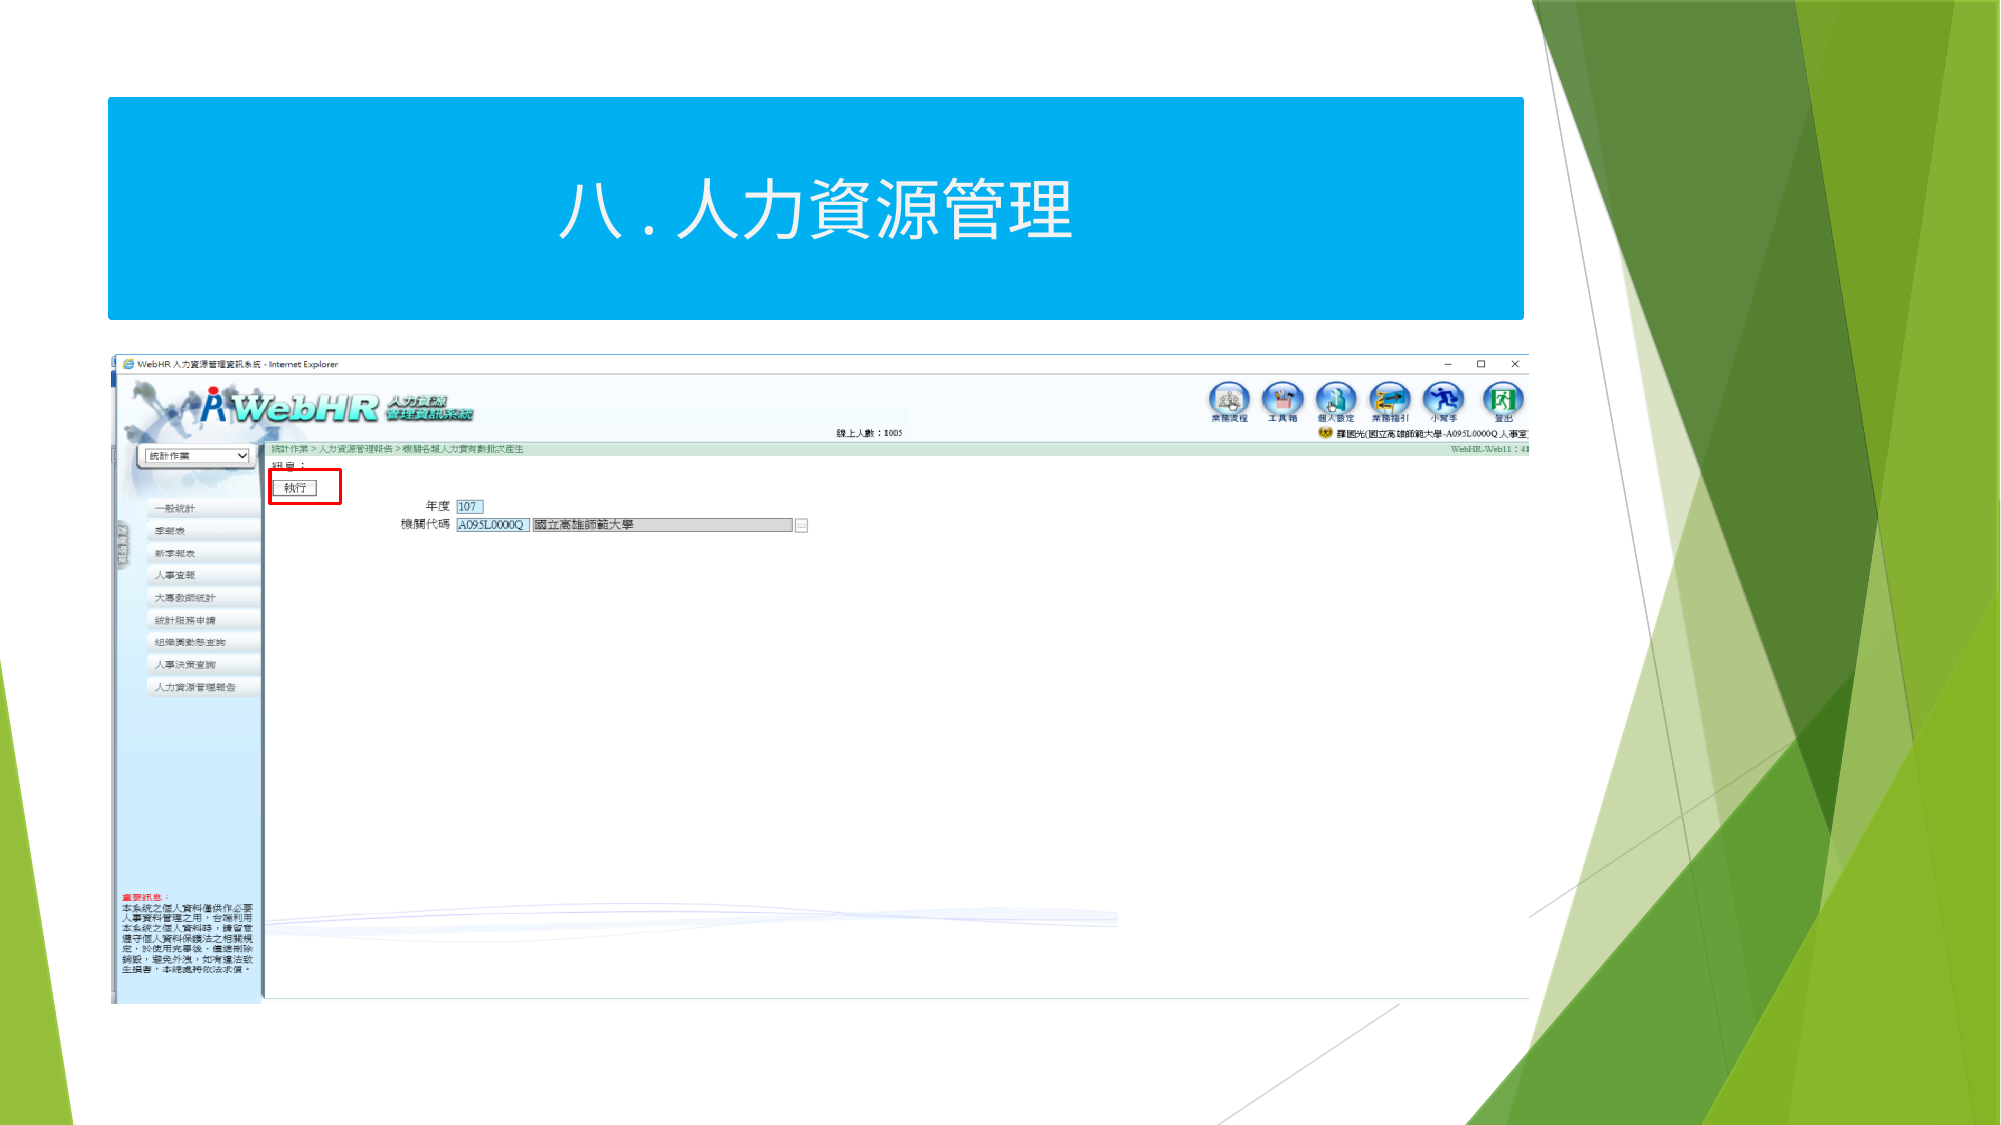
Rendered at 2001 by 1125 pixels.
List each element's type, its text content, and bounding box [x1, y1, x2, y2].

title 八.人力資源管理 [111, 99, 1522, 317]
picture [111, 354, 1529, 1004]
